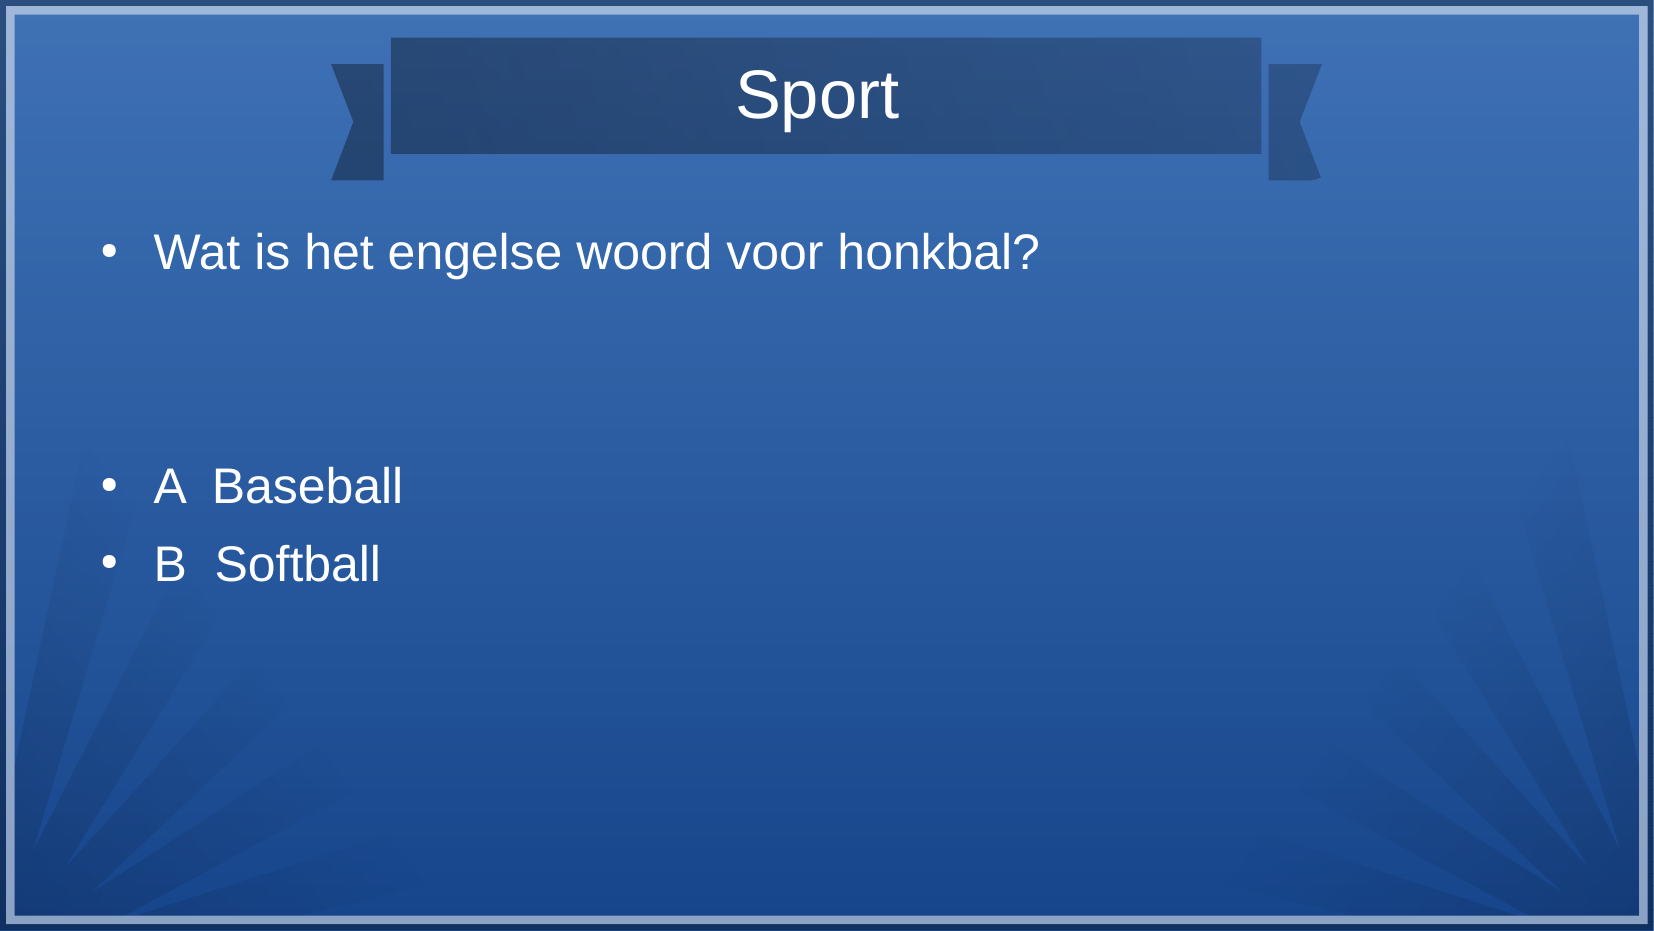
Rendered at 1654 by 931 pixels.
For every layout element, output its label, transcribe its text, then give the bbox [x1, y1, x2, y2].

title Sport [389, 35, 1264, 154]
list Wat is het engelse woord voor honkbal? A Baseball B Softball [82, 224, 1571, 848]
